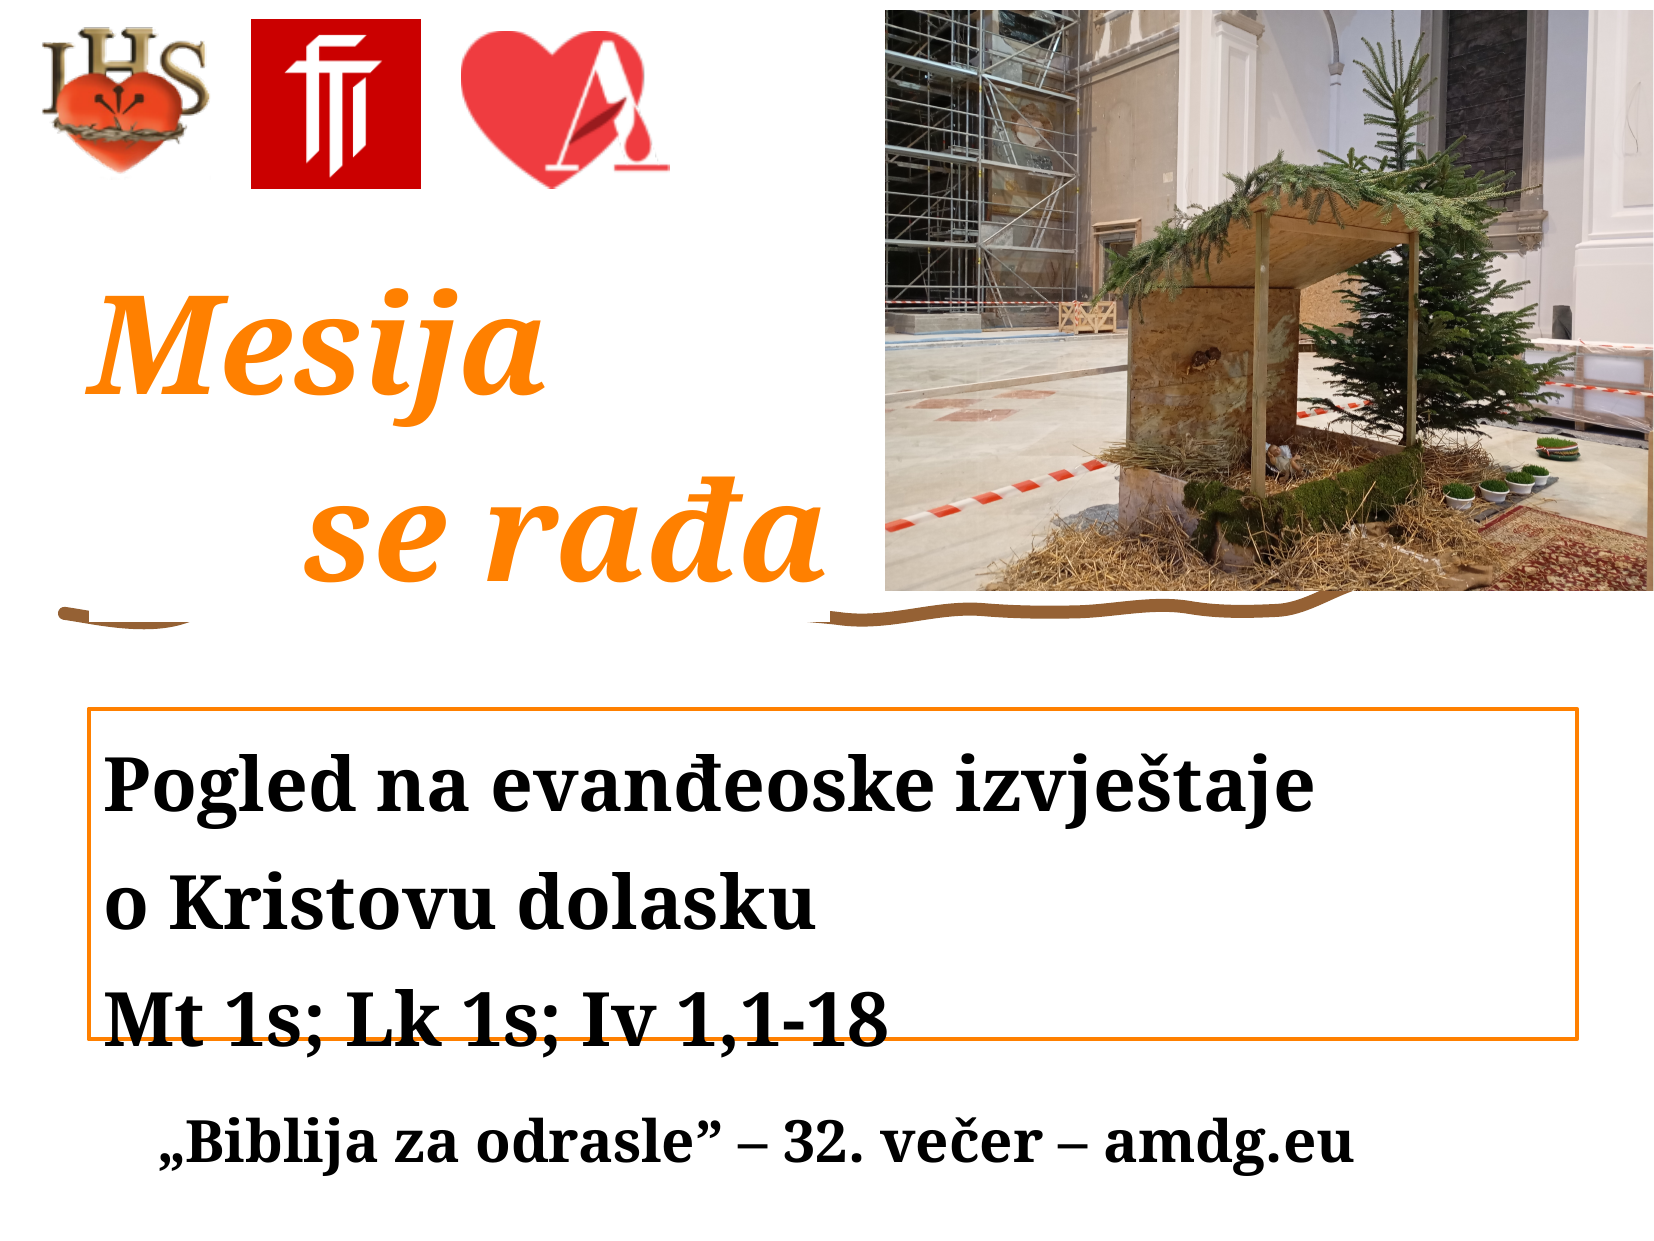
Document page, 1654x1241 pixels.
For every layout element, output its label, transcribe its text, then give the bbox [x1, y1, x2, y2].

text_box „Biblija za odrasle” – 32. večer – amdg.eu [142, 1092, 1418, 1174]
picture [461, 31, 670, 189]
picture [251, 19, 421, 189]
text_box Pogled na evanđeoske izvještaje o Kristovu dolasku Mt 1s; Lk 1s; Iv 1,1-18 [88, 708, 1577, 1040]
picture [885, 10, 1654, 591]
title Mesija se rađa [88, 278, 885, 591]
picture [41, 10, 211, 180]
